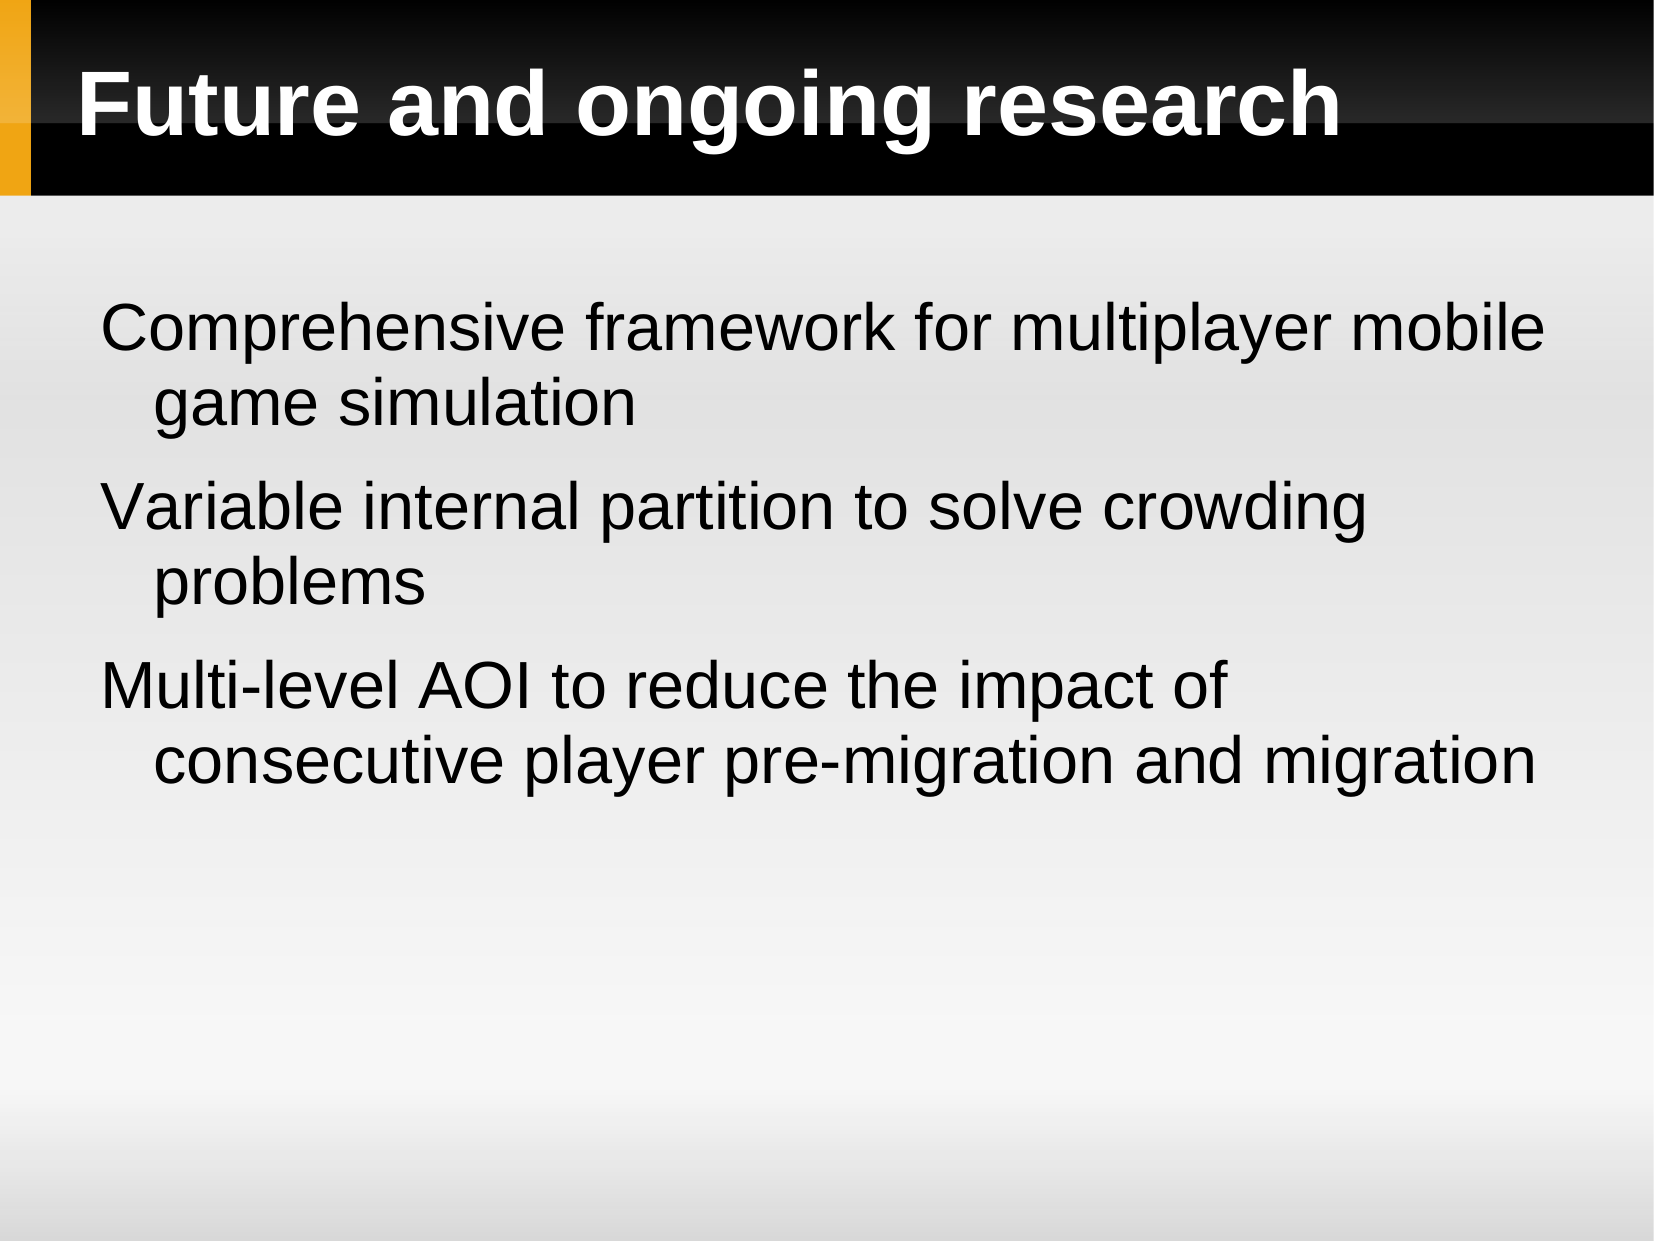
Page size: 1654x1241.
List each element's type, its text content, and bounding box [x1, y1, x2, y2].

list Comprehensive framework for multiplayer mobile game simulation Variable internal partition to solve crowding problems Multi-level AOI to reduce the impact of consecutive player pre-migration and migration [82, 290, 1571, 1094]
picture [0, 0, 1654, 1241]
title Future and ongoing research [76, 7, 1565, 200]
